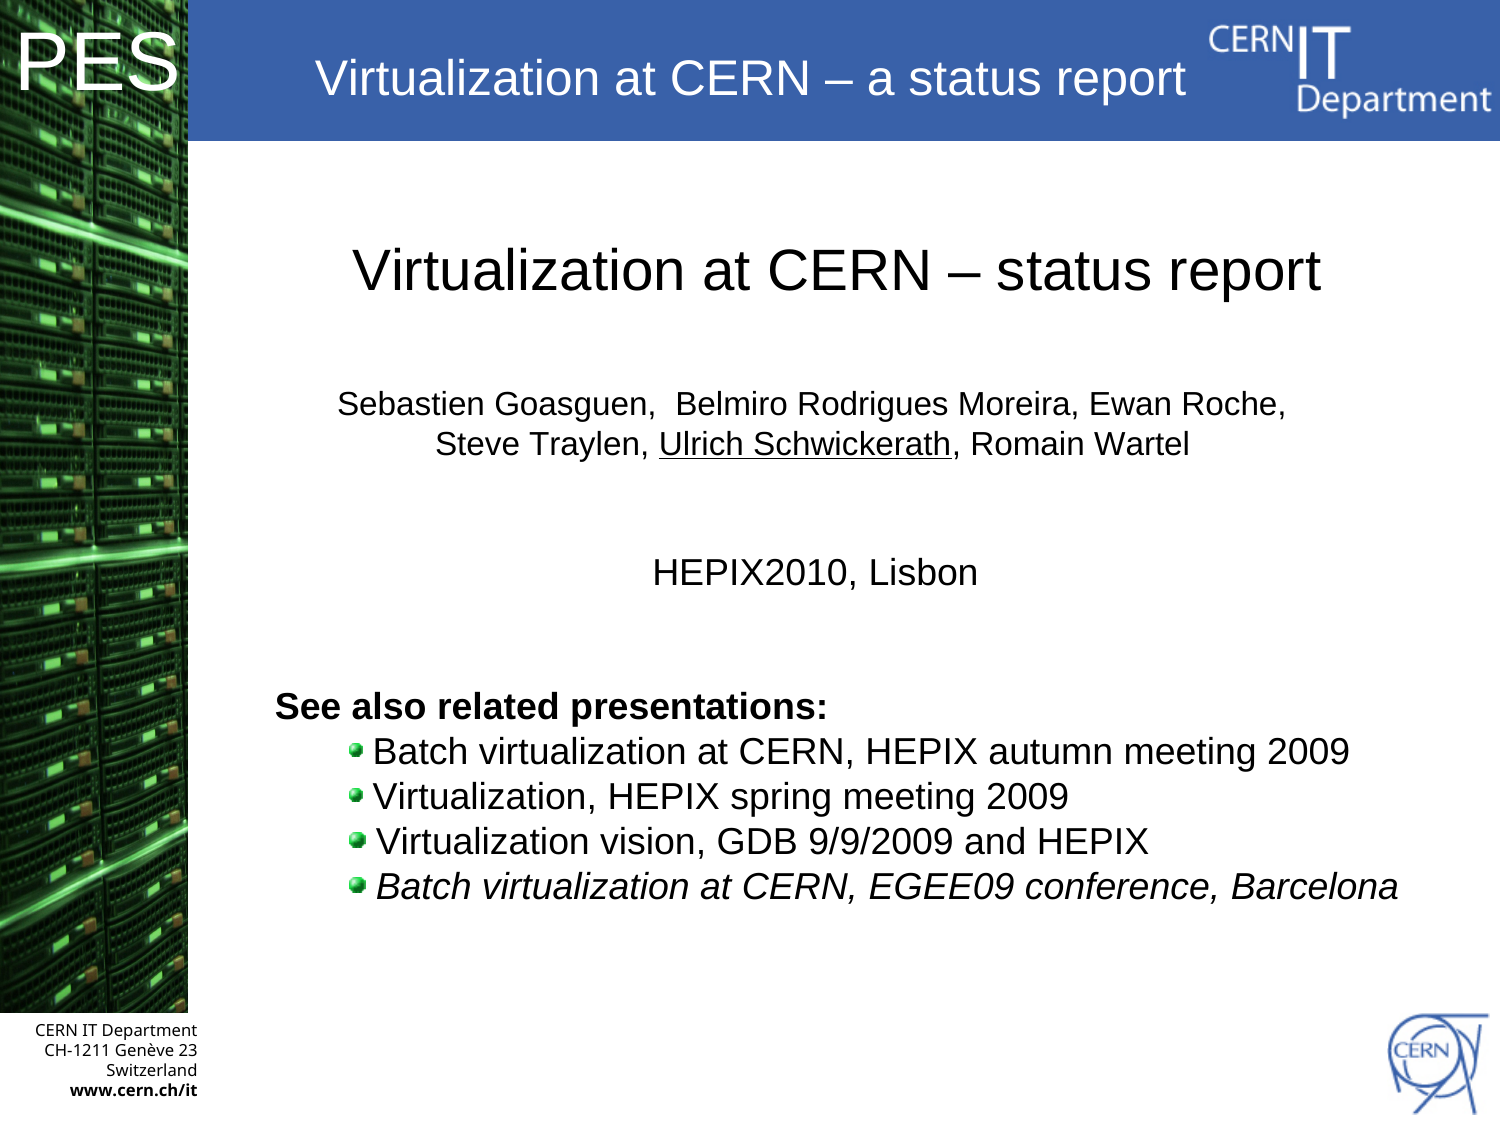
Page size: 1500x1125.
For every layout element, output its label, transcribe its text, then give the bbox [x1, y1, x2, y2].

picture [0, 0, 1500, 1013]
text_box Sebastien Goasguen, Belmiro Rodrigues Moreira, Ewan Roche, Steve Traylen, Ulrich Schwickerath, Romain Wartel [322, 375, 1313, 470]
picture [1387, 1012, 1490, 1115]
text_box Virtualization at CERN – a status report [300, 37, 1203, 113]
text_box See also related presentations: Batch virtualization at CERN, HEPIX autumn meeting 2009 Virtualization, HEPIX spring meeting 2009 Virtualization vision, GDB 9/9/2009 and HEPIX Batch virtualization at CERN, EGEE09 conference, Barcelona [260, 675, 1415, 1005]
text_box Virtualization at CERN – status report [337, 224, 1338, 310]
text_box HEPIX2010, Lisbon [637, 540, 994, 601]
